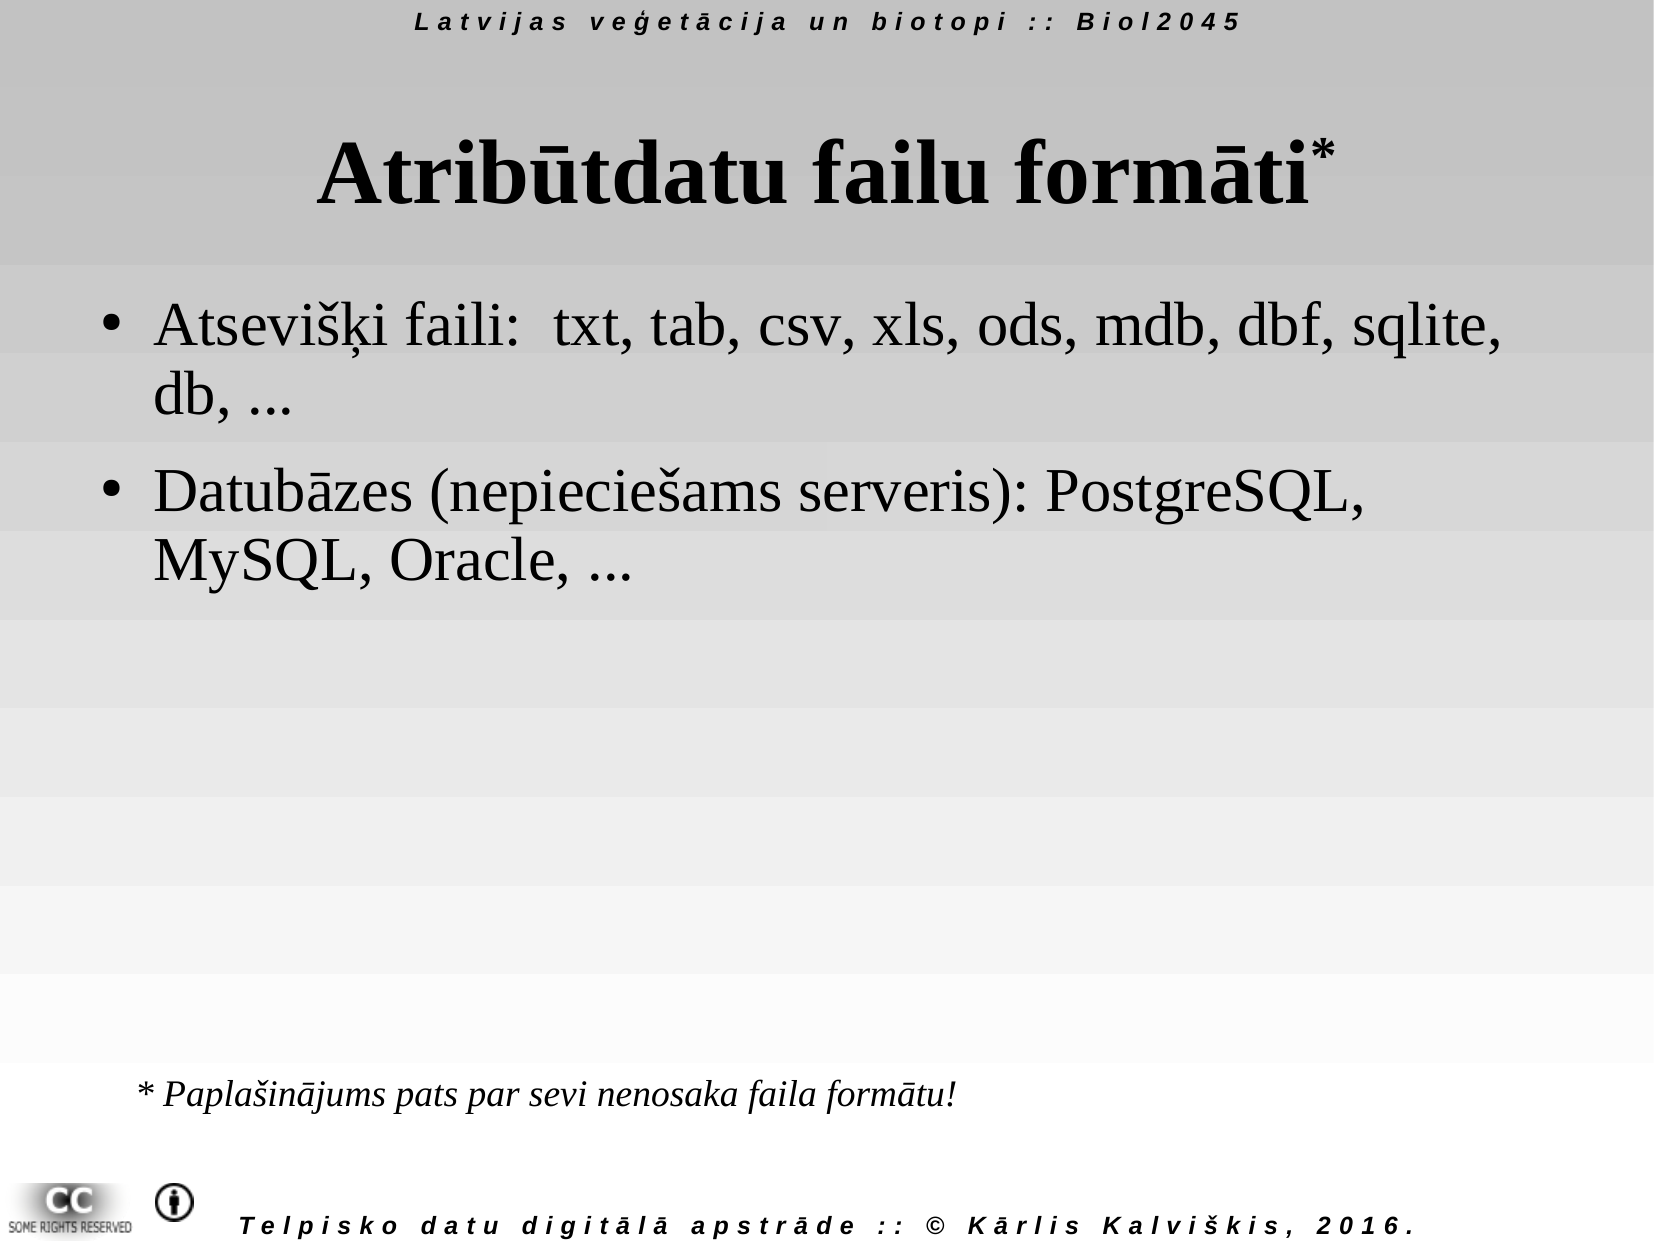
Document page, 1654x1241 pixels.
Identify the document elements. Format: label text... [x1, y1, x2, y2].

list Atsevišķi faili: txt, tab, csv, xls, ods, mdb, dbf, sqlite, db, ... Datubāzes (nepieciešams serveris): PostgreSQL, MySQL, Oracle, ... [82, 289, 1571, 1113]
text_box * Paplašinājums pats par sevi nenosaka faila formātu! [120, 1065, 974, 1123]
picture [0, 0, 1654, 1241]
title Atribūtdatu failu formāti* [29, 49, 1625, 296]
